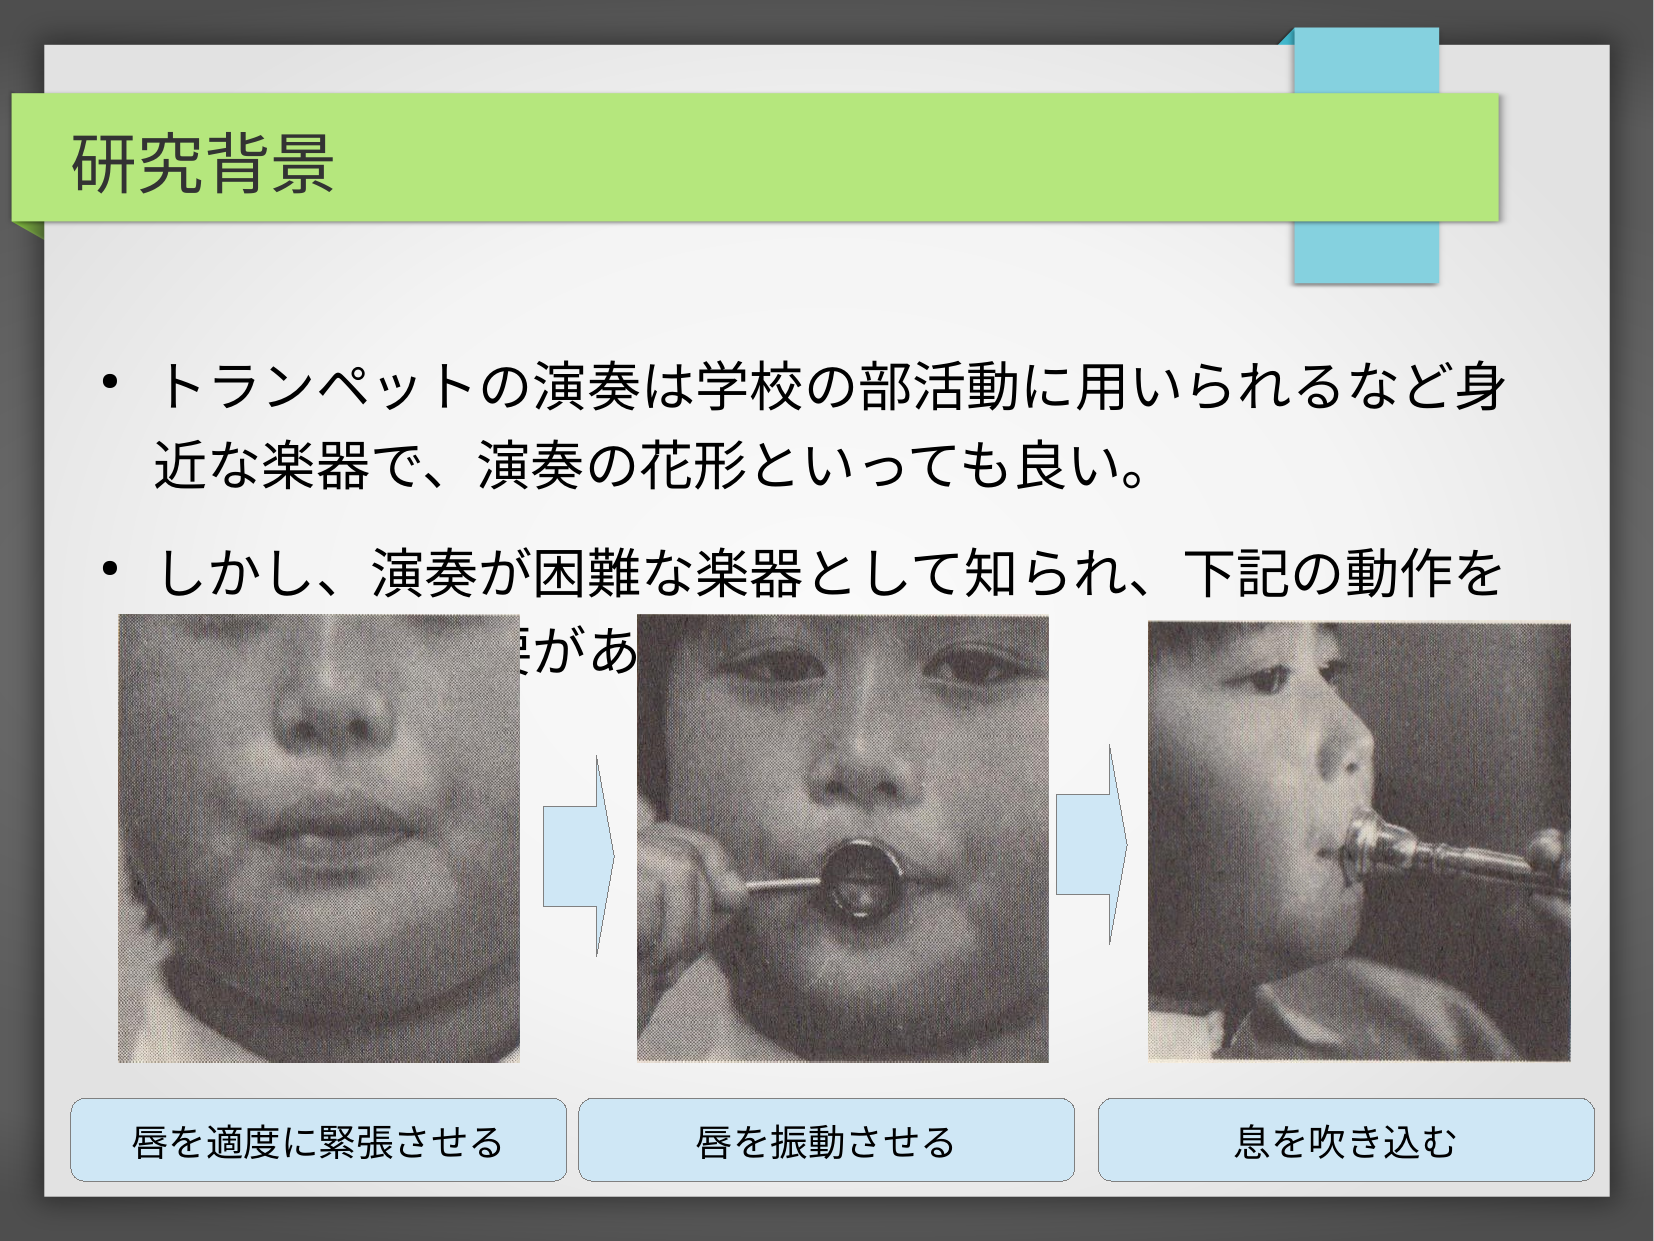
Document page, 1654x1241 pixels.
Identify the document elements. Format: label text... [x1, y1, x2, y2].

text_box 息を吹き込む [1098, 1098, 1595, 1182]
text_box [543, 755, 615, 957]
list トランペットの演奏は学校の部活動に用いられるなど身近な楽器で、演奏の花形といっても良い。 しかし、演奏が困難な楽器として知られ、下記の動作を同時に行う必要がある。 [82, 343, 1538, 1063]
picture [0, 0, 1654, 1241]
text_box [1056, 744, 1128, 945]
title 研究背景 [70, 106, 1229, 213]
text_box 唇を振動させる [578, 1098, 1075, 1182]
text_box 唇を適度に緊張させる [70, 1098, 567, 1182]
